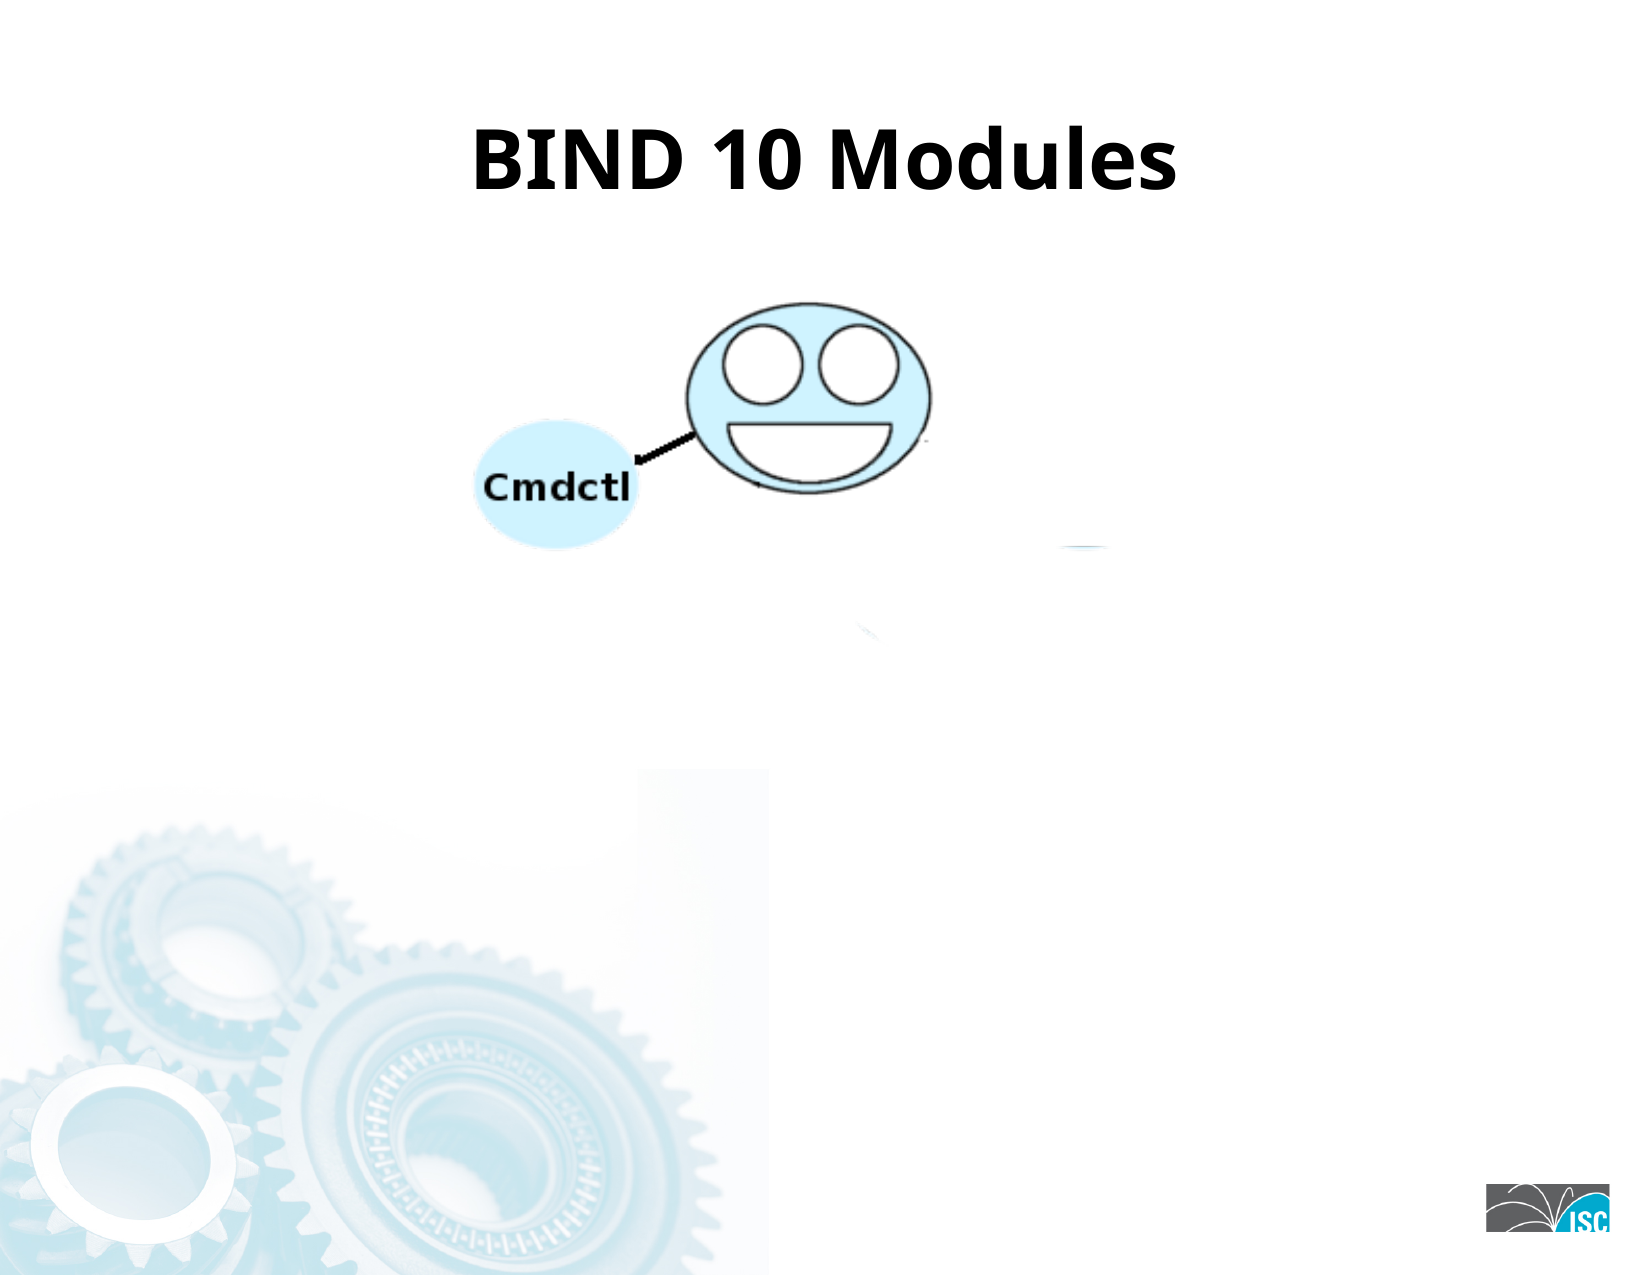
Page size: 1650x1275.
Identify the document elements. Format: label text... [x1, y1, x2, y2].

title BIND 10 Modules [82, 35, 1568, 280]
picture [0, 0, 1650, 1275]
